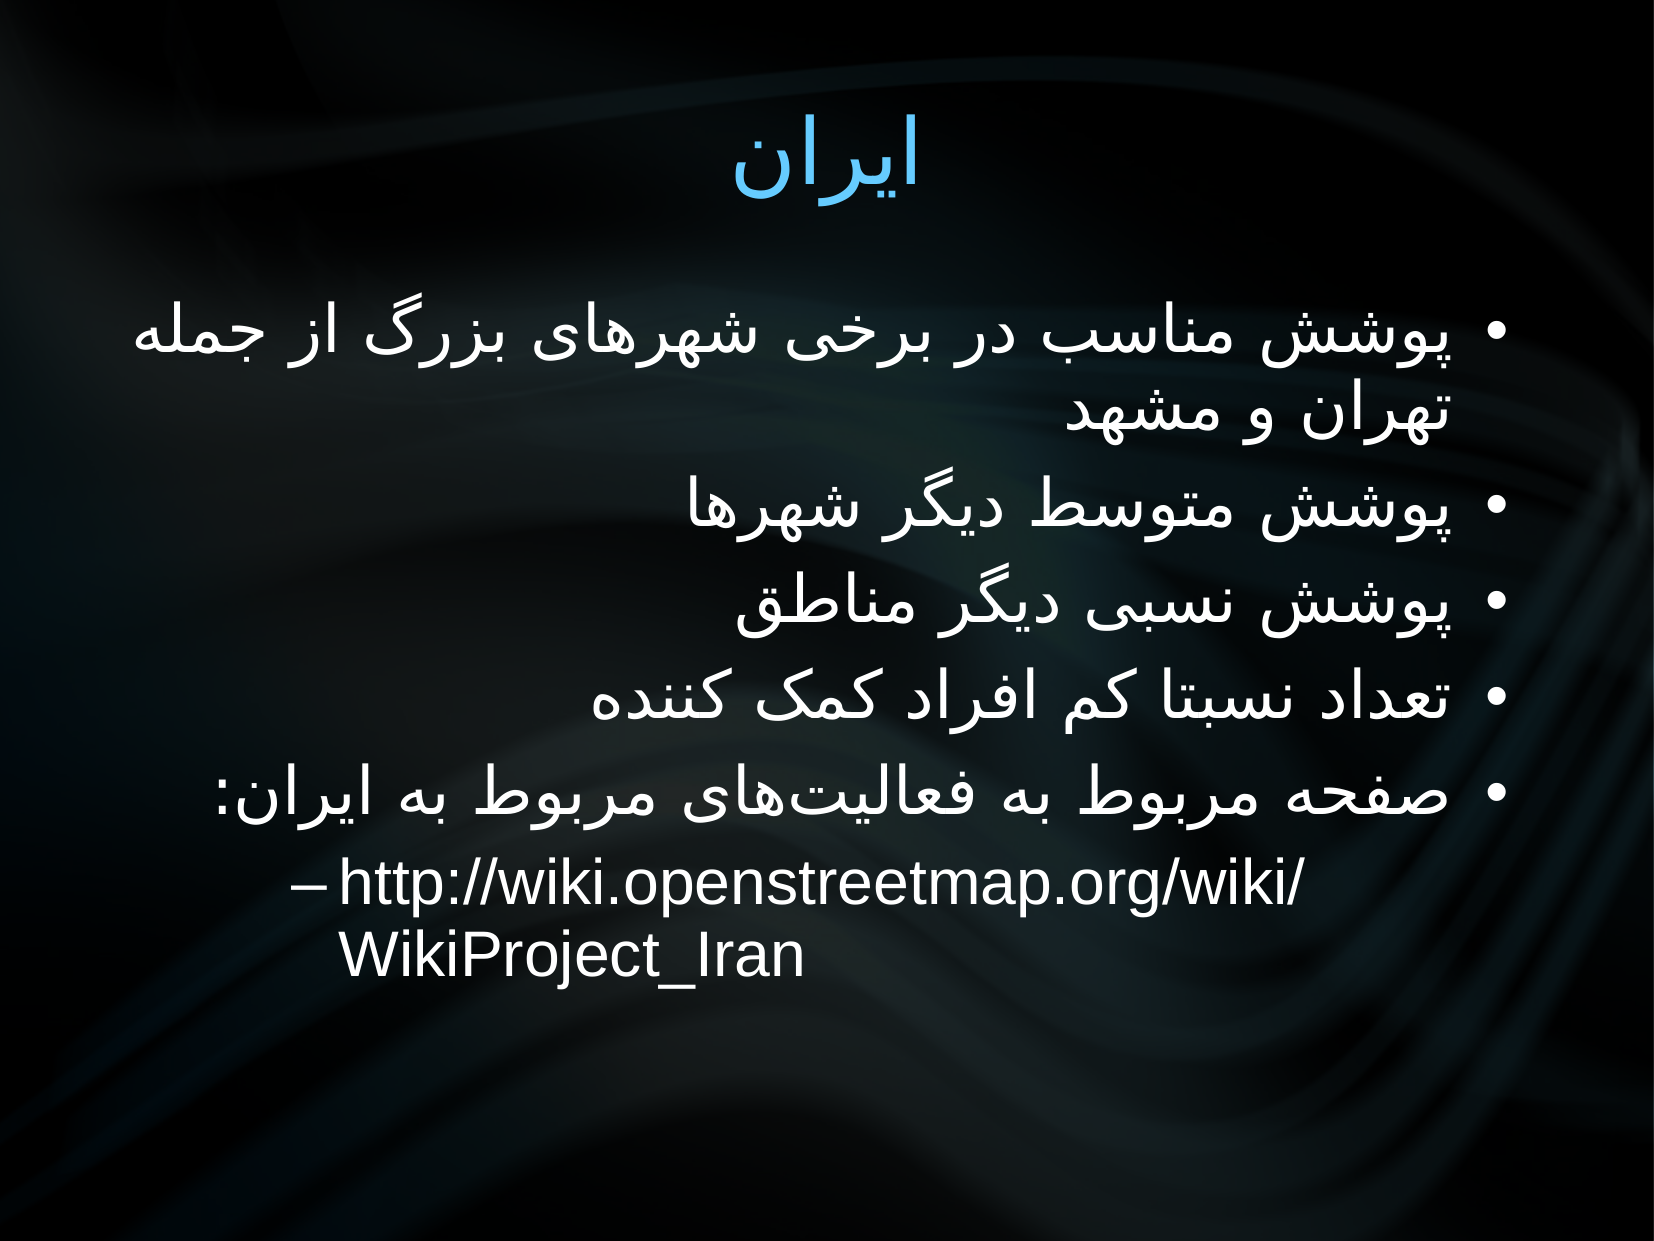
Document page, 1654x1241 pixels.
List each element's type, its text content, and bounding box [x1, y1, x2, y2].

title ایران [82, 49, 1571, 257]
list پوشش مناسب در برخی شهرهای بزرگ از جمله تهران و مشهد پوشش متوسط دیگر شهرها پوشش نسبی دیگر مناطق تعداد نسبتا کم افراد کمک کننده صفحه مربوط به فعالیت‌های مربوط به ایران: http://wiki.openstreetmap.org/wiki/WikiProject_Iran [82, 290, 1571, 1010]
